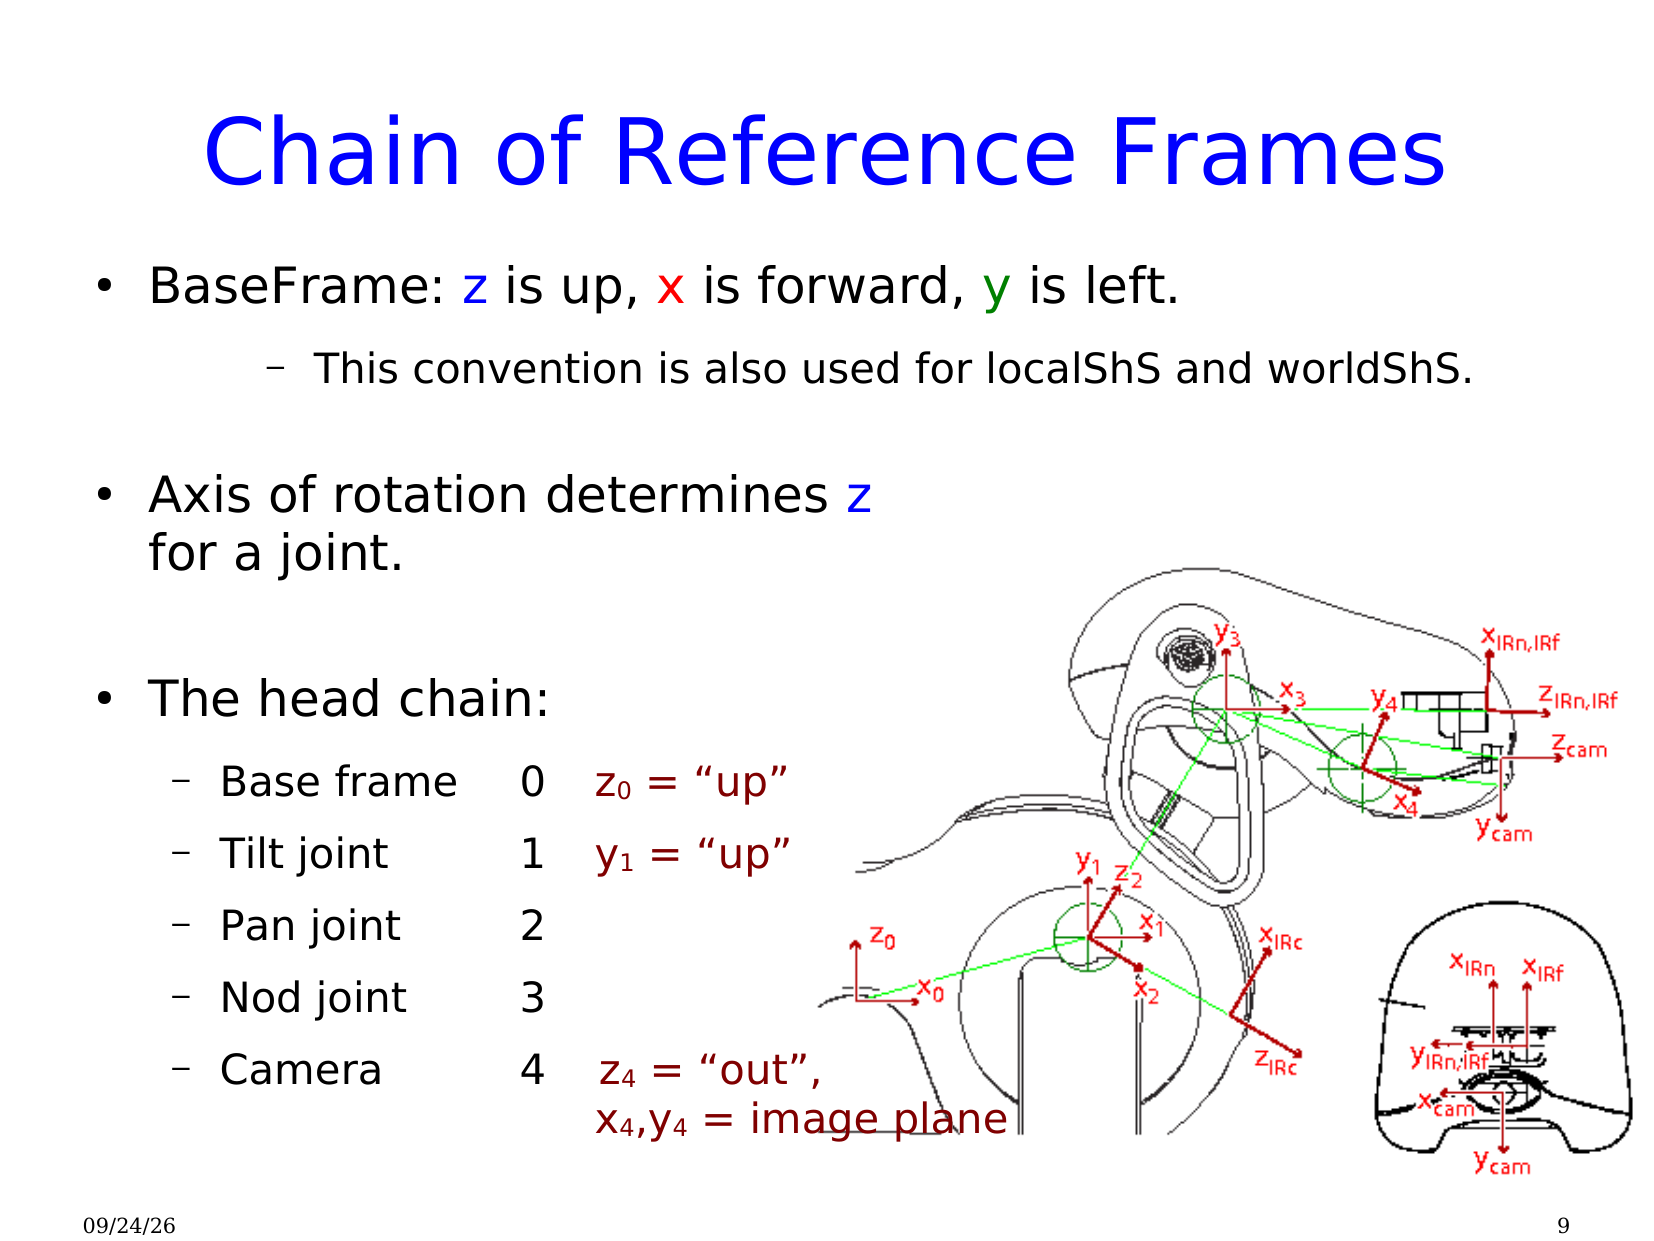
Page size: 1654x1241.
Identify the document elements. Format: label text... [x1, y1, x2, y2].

list BaseFrame: z is up, x is forward, y is left. This convention is also used for localShS and worldShS. Axis of rotation determines z for a joint. The head chain: Base frame 0 z0 = “up” Tilt joint 1 y1 = “up” Pan joint 2 Nod joint 3 Camera 4 z4 = “out”, x4,y4 = image plane [77, 257, 1566, 1197]
title Chain of Reference Frames [82, 49, 1571, 257]
picture [1566, 546, 1653, 1195]
